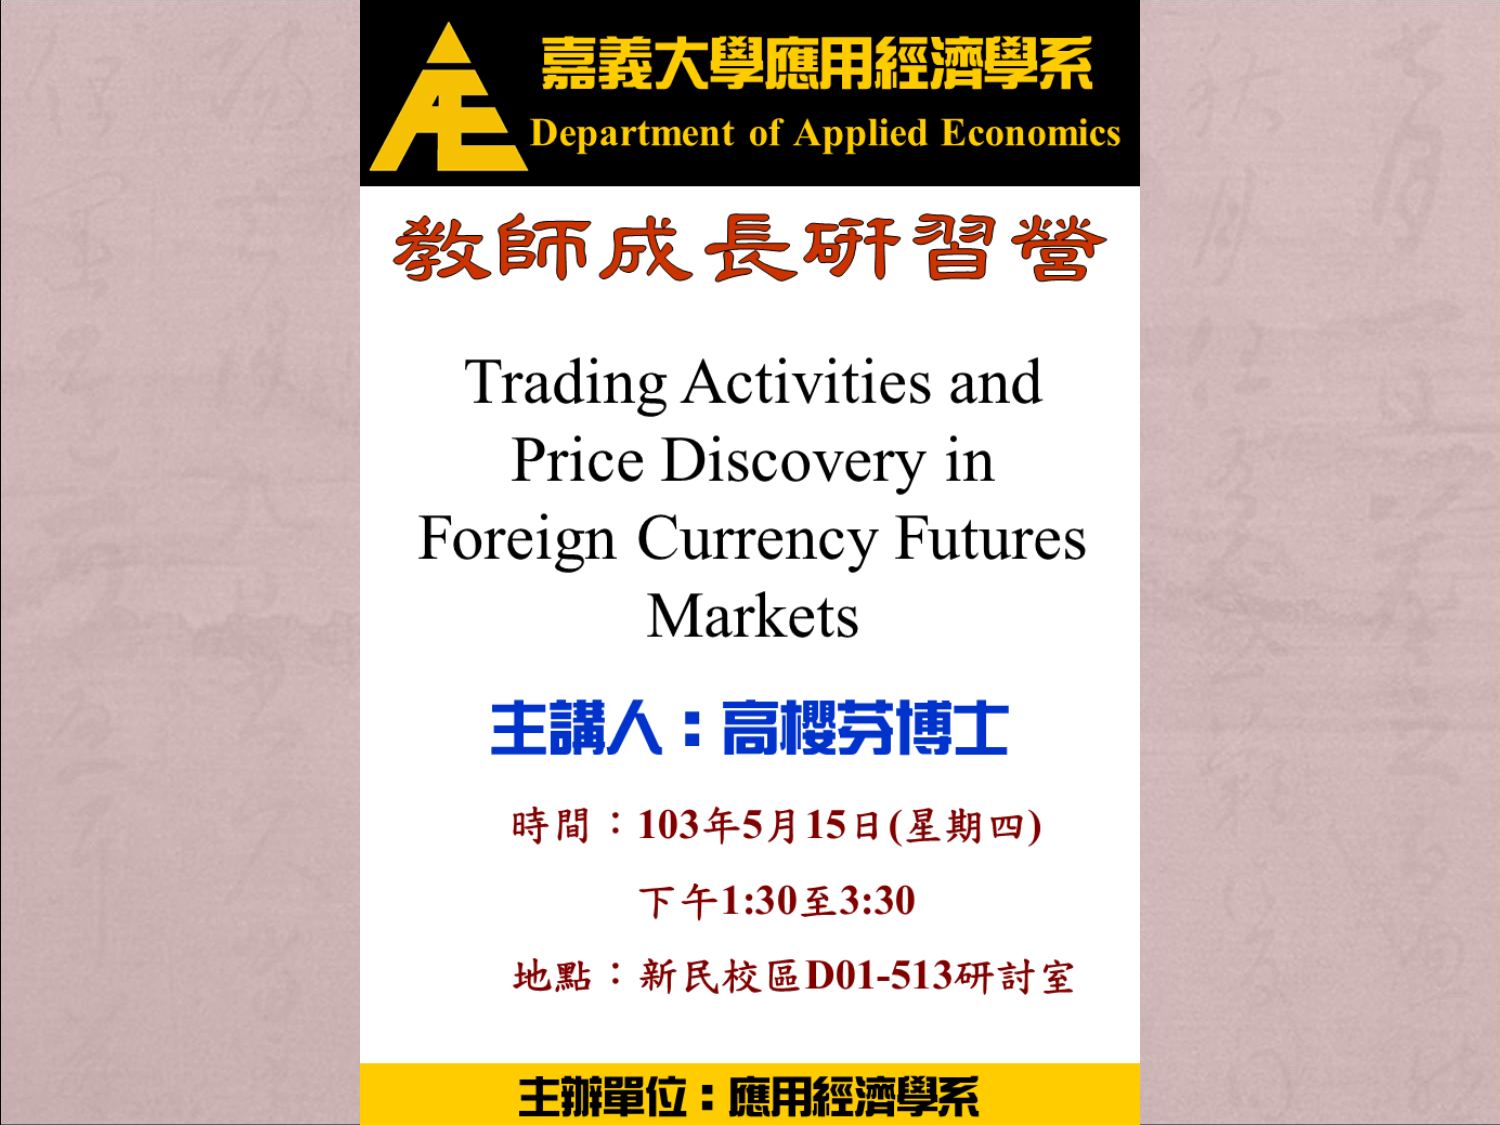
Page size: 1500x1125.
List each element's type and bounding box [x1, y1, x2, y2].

picture [360, 0, 1140, 1125]
